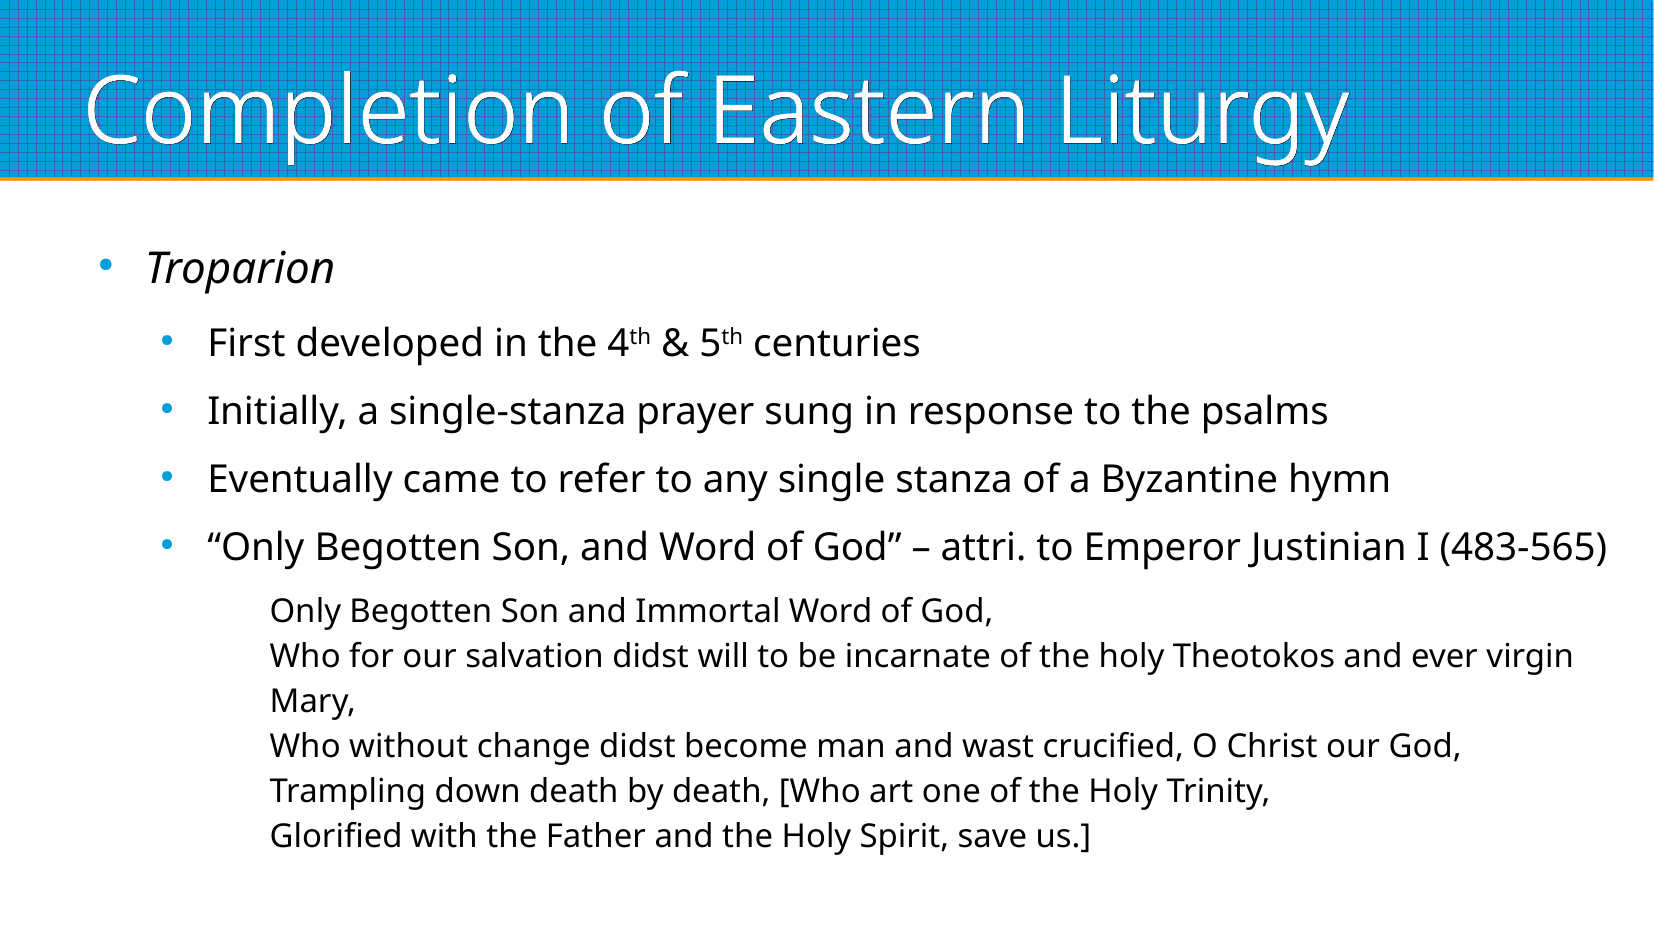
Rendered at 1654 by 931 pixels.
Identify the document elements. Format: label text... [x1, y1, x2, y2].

list Troparion First developed in the 4th & 5th centuries Initially, a single-stanza prayer sung in response to the psalms Eventually came to refer to any single stanza of a Byzantine hymn “Only Begotten Son, and Word of God” – attri. to Emperor Justinian I (483-565) Only Begotten Son and Immortal Word of God, Who for our salvation didst will to be incarnate of the holy Theotokos and ever virgin Mary, Who without change didst become man and wast crucified, O Christ our God, Trampling down death by death, [Who art one of the Holy Trinity, Glorified with the Father and the Holy Spirit, save us.] [82, 236, 1613, 863]
title Completion of Eastern Liturgy [82, 14, 1571, 171]
